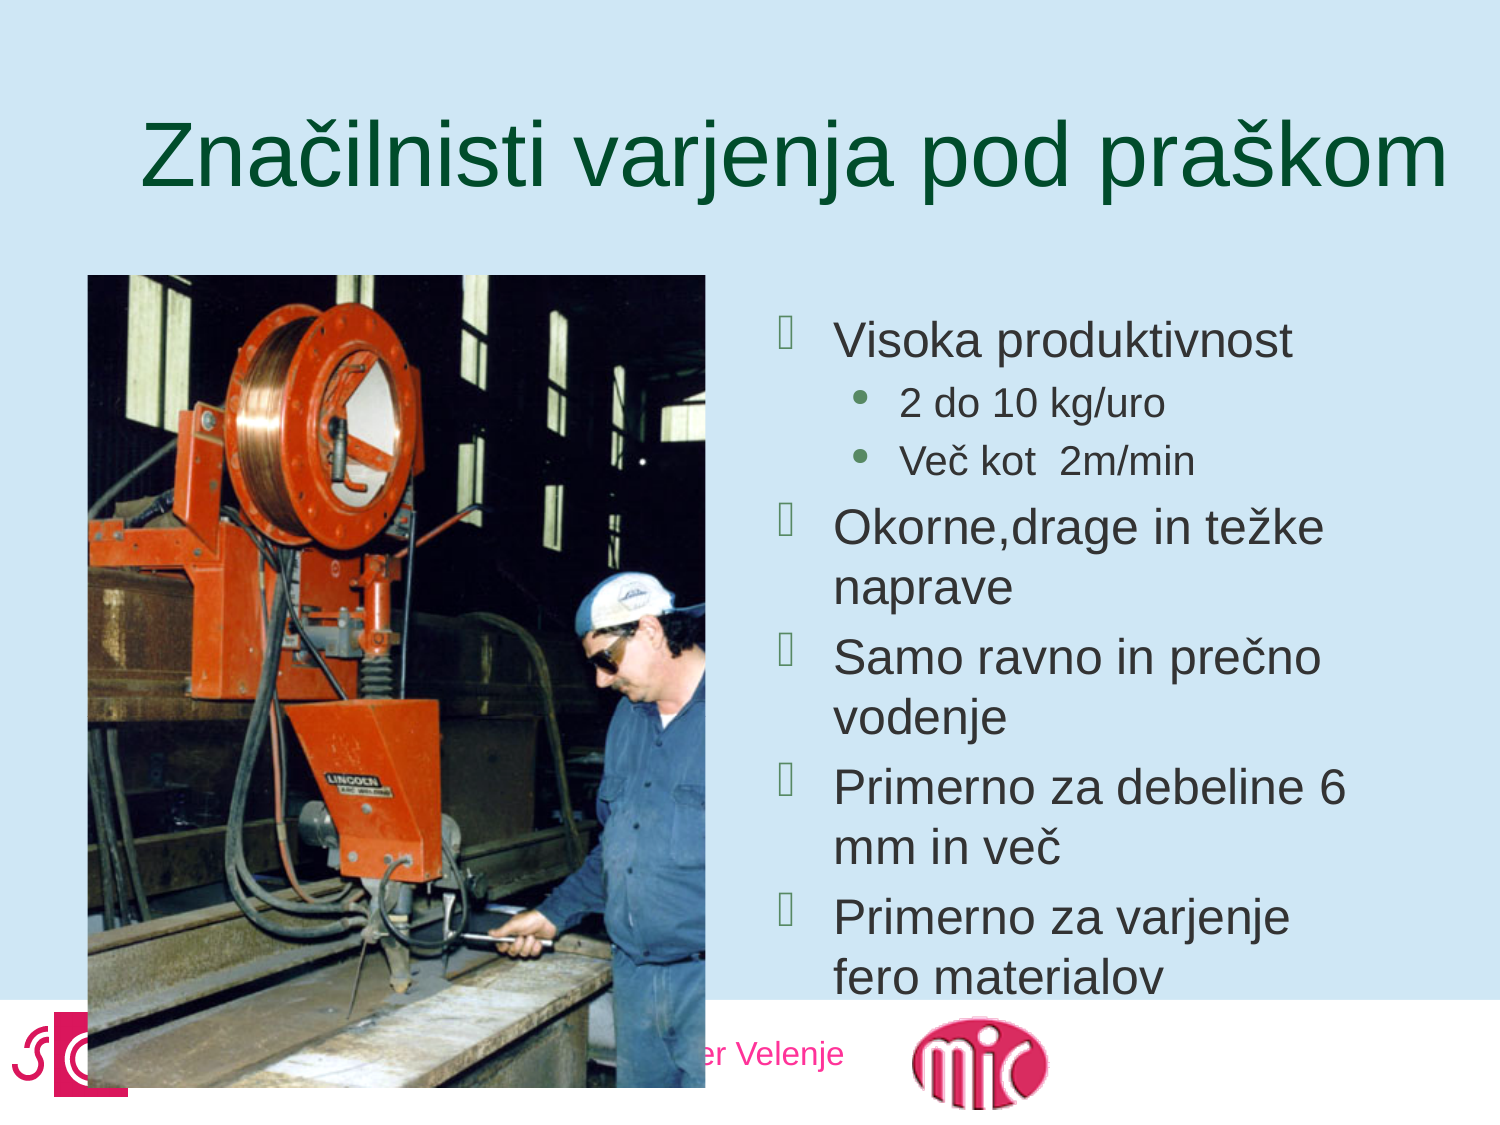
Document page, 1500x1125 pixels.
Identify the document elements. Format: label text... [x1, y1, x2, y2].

title Značilnisti varjenja pod praškom [125, 75, 1475, 213]
picture [12, 275, 706, 1097]
picture [912, 1025, 1050, 1110]
list Visoka produktivnost 2 do 10 kg/uro Več kot 2m/min Okorne,drage in težke naprave Samo ravno in prečno vodenje Primerno za debeline 6 mm in več Primerno za varjenje fero materialov [762, 299, 1388, 1025]
